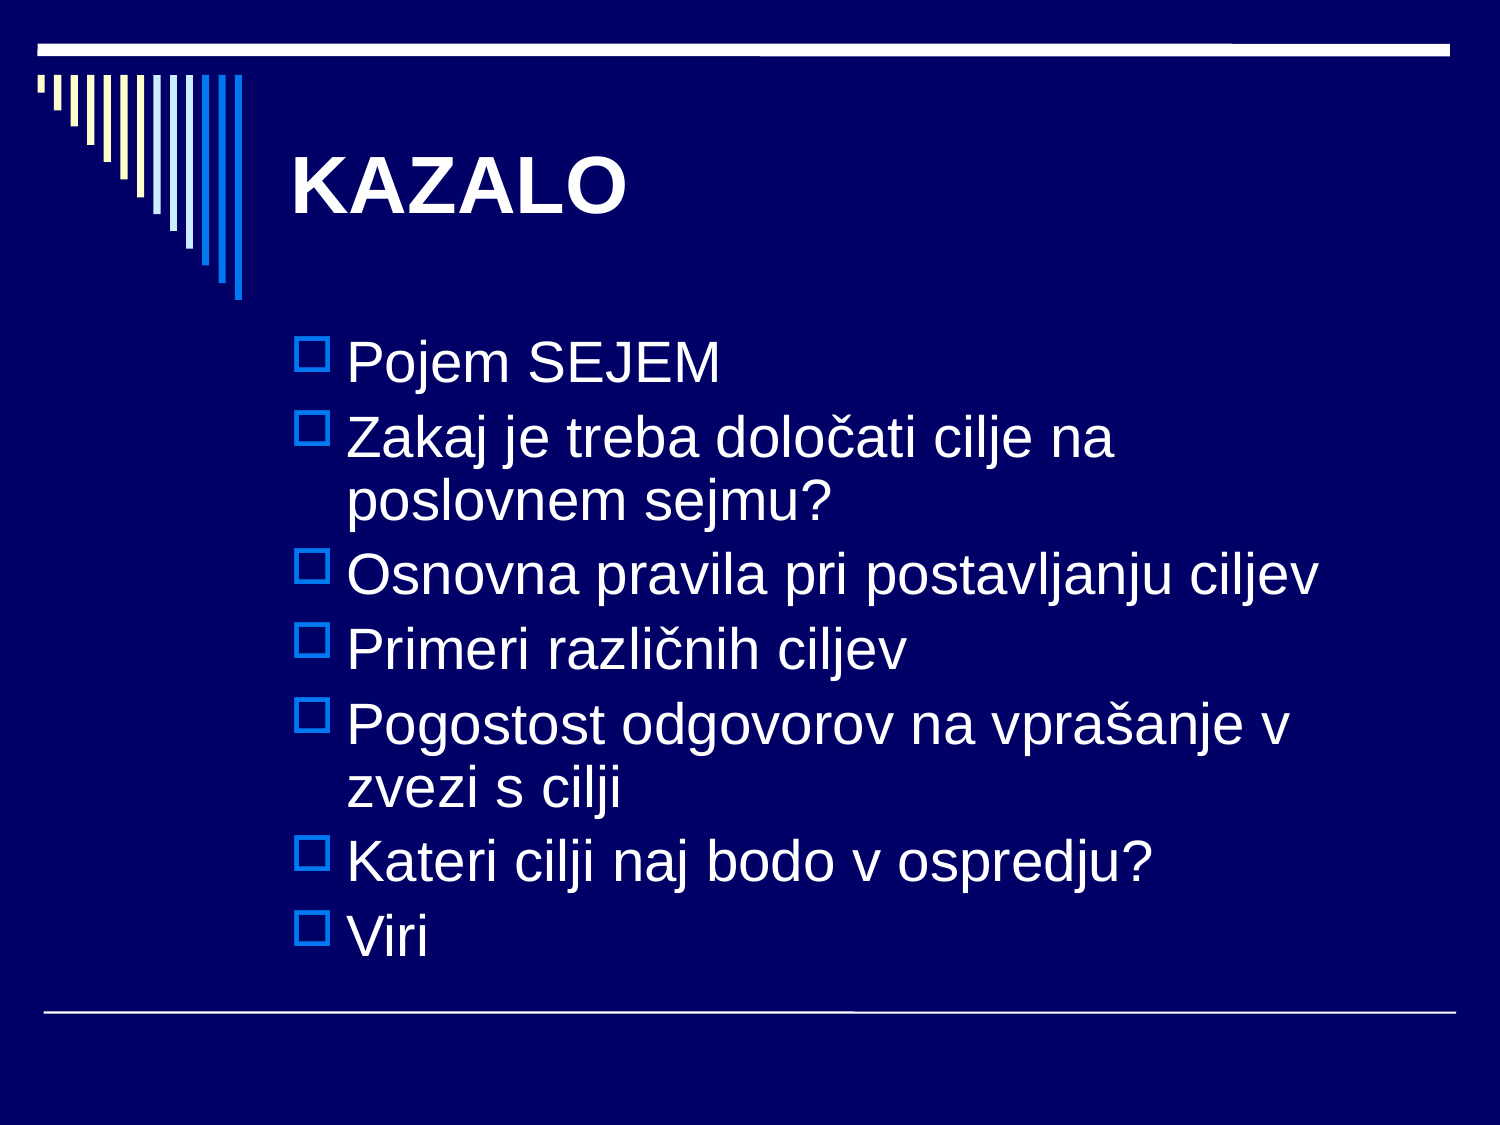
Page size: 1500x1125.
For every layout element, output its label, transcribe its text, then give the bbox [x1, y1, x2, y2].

title KAZALO [275, 75, 1425, 288]
list Pojem SEJEM Zakaj je treba določati cilje na poslovnem sejmu? Osnovna pravila pri postavljanju ciljev Primeri različnih ciljev Pogostost odgovorov na vprašanje v zvezi s cilji Kateri cilji naj bodo v ospredju? Viri [275, 324, 1425, 1000]
